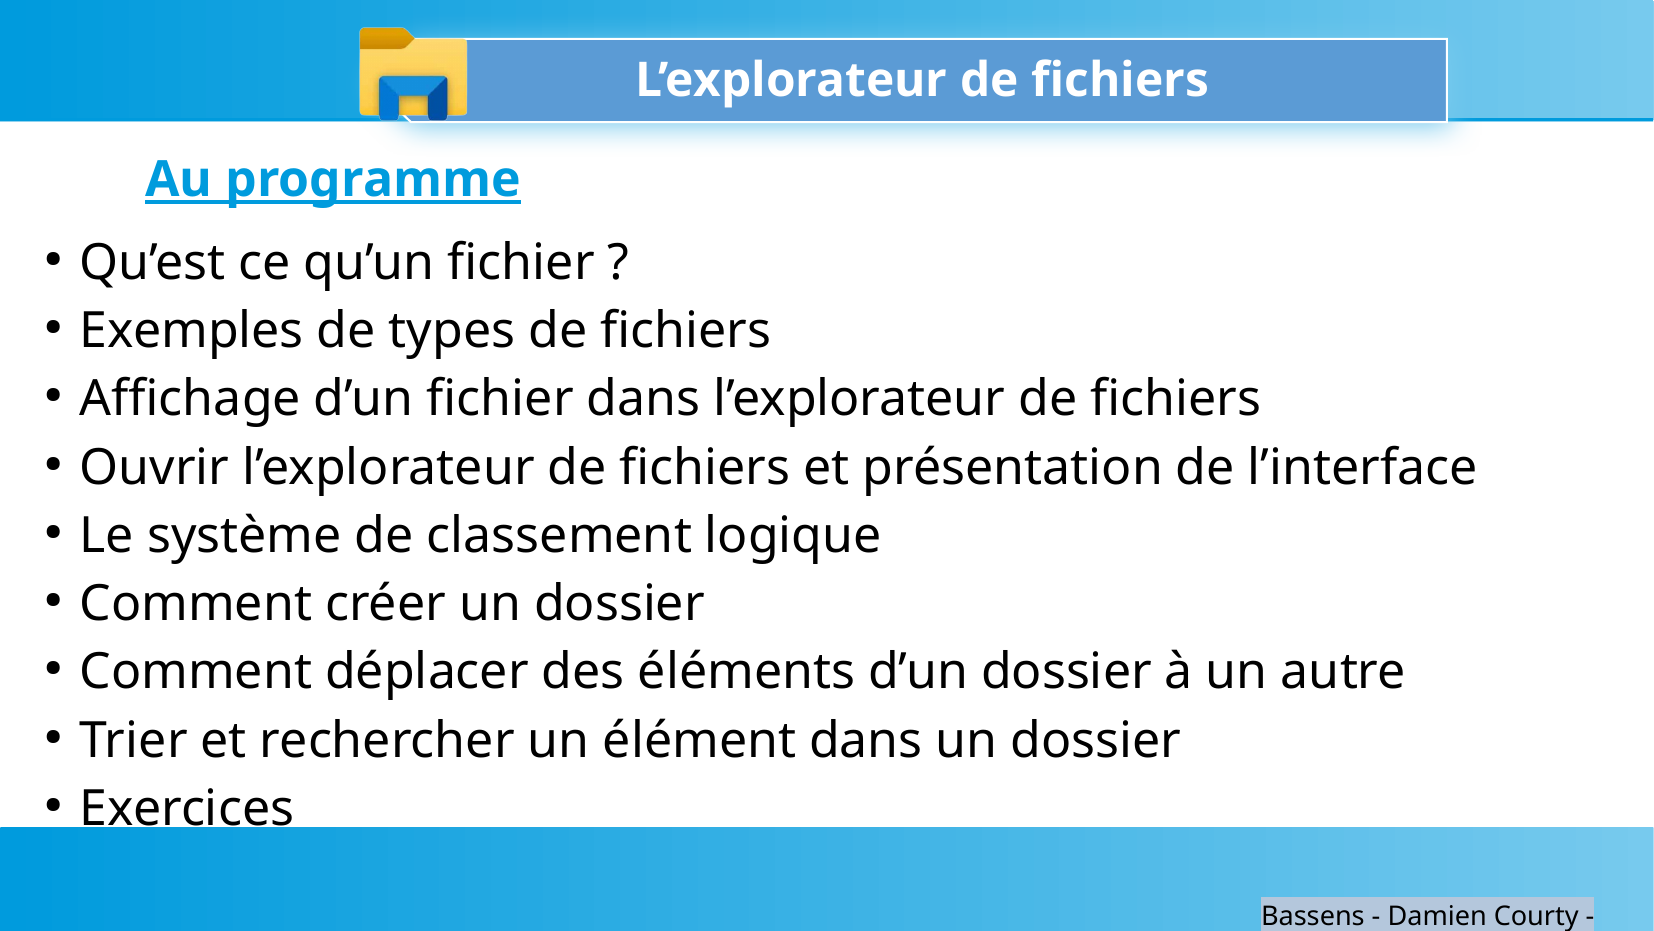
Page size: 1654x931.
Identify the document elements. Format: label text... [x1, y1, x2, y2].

text_box Qu’est ce qu’un fichier ? Exemples de types de fichiers Affichage d’un fichier dans l’explorateur de fichiers Ouvrir l’explorateur de fichiers et présentation de l’interface Le système de classement logique Comment créer un dossier Comment déplacer des éléments d’un dossier à un autre Trier et rechercher un élément dans un dossier Exercices [29, 218, 1654, 763]
text_box Bassens - Damien Courty - 2024 [1246, 889, 1654, 931]
picture [354, 21, 476, 125]
text_box L’explorateur de fichiers [476, 38, 1447, 123]
text_box Au programme [130, 135, 792, 218]
